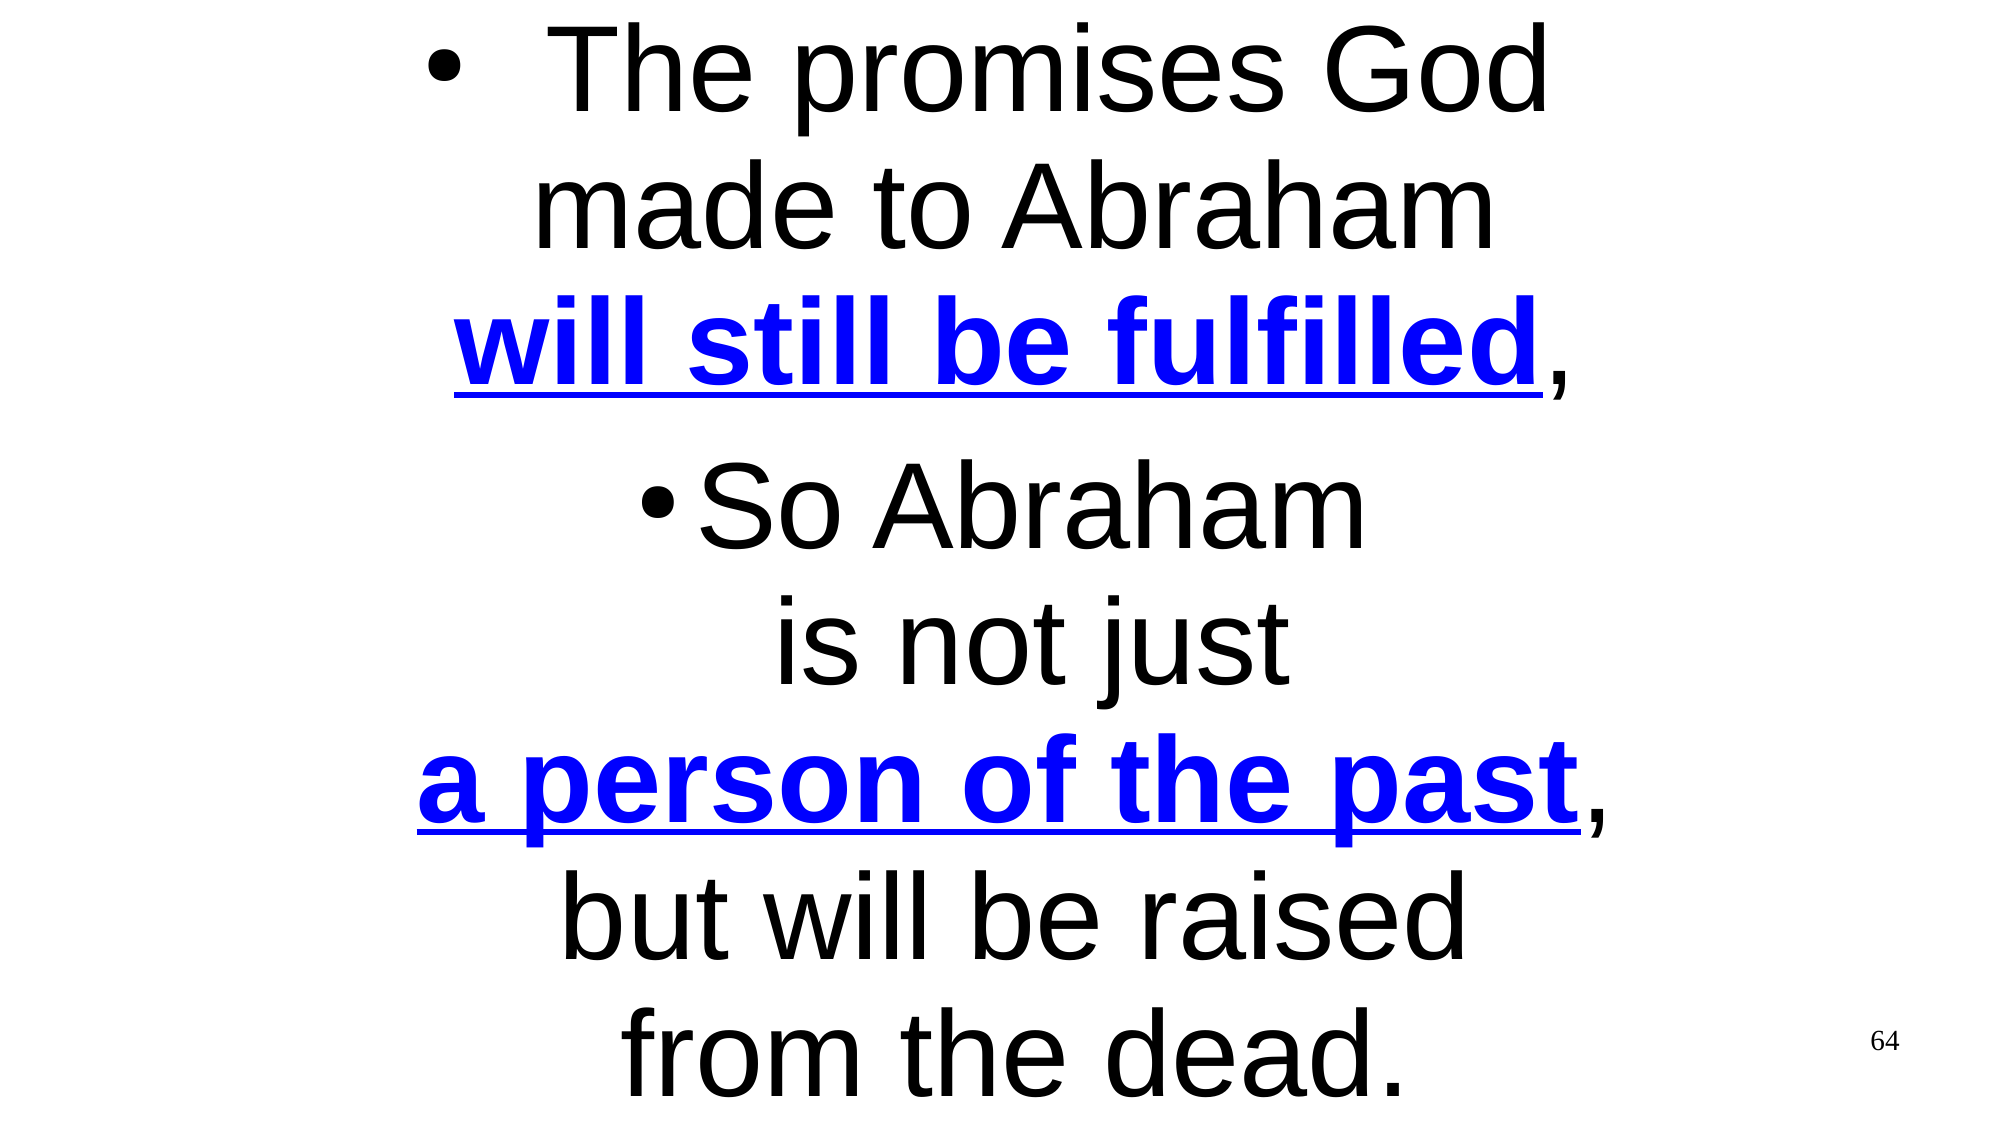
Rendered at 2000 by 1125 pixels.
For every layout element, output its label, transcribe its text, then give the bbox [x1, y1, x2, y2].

list The promises God made to Abraham will still be fulfilled, So Abraham is not just a person of the past, but will be raised from the dead. [0, 0, 1996, 1123]
